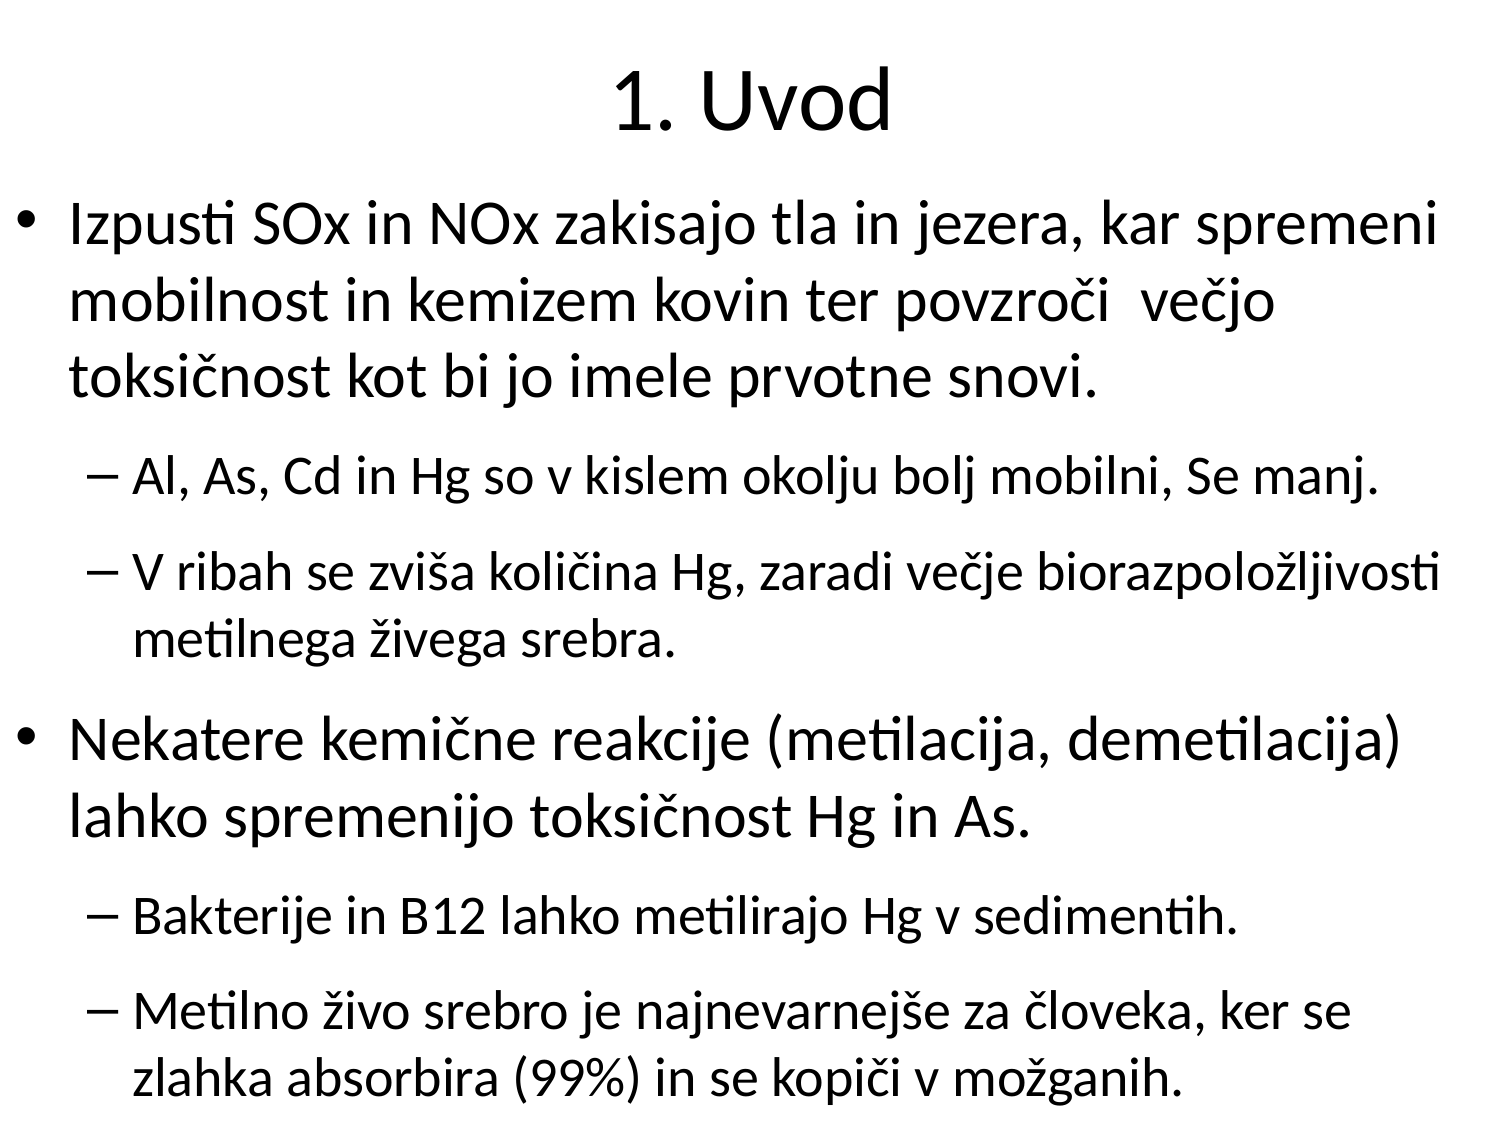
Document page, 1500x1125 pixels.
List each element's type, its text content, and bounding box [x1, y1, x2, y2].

title 1. Uvod [76, 0, 1427, 172]
list Izpusti SOx in NOx zakisajo tla in jezera, kar spremeni mobilnost in kemizem kovin ter povzroči večjo toksičnost kot bi jo imele prvotne snovi. Al, As, Cd in Hg so v kislem okolju bolj mobilni, Se manj. V ribah se zviša količina Hg, zaradi večje biorazpoložljivosti metilnega živega srebra. Nekatere kemične reakcije (metilacija, demetilacija) lahko spremenijo toksičnost Hg in As. Bakterije in B12 lahko metilirajo Hg v sedimentih. Metilno živo srebro je najnevarnejše za človeka, ker se zlahka absorbira (99%) in se kopiči v možganih. [0, 172, 1500, 1125]
